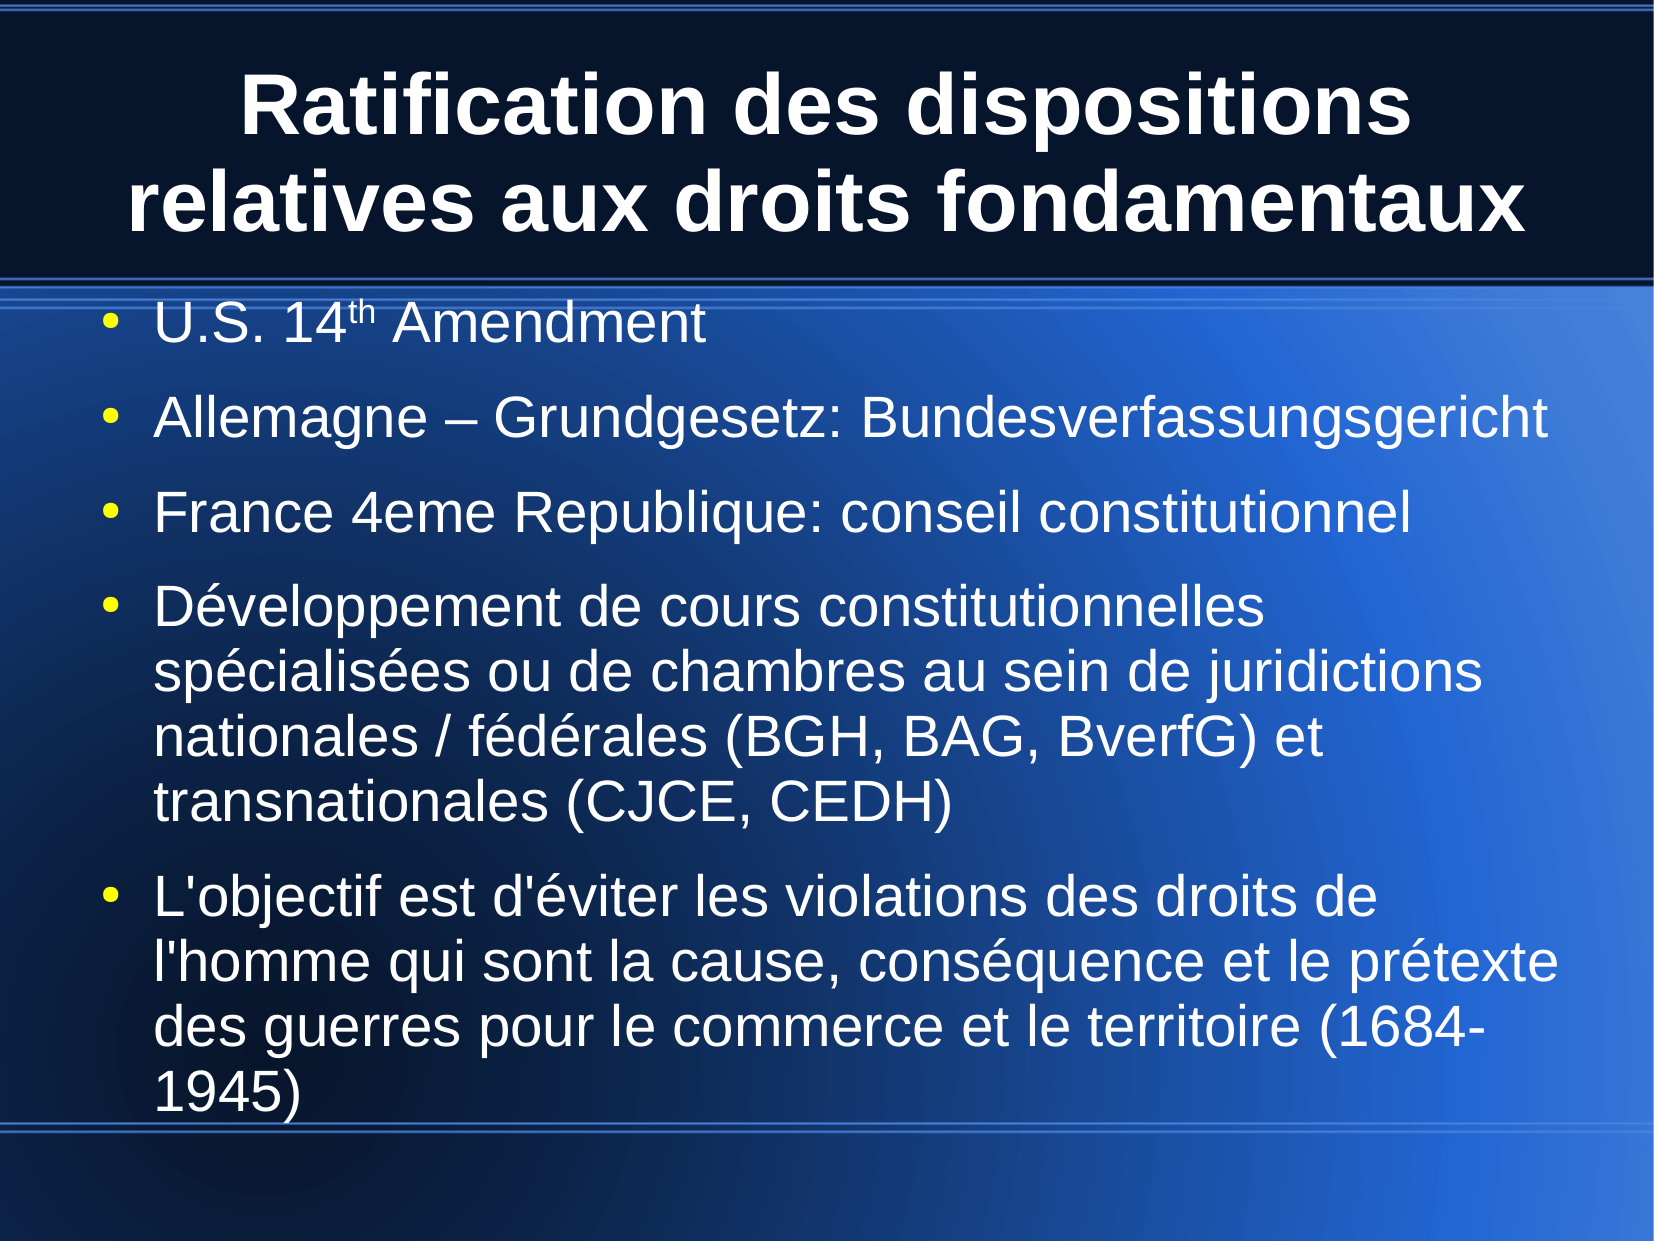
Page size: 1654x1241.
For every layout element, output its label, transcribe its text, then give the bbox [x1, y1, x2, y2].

list U.S. 14th Amendment Allemagne – Grundgesetz: Bundesverfassungsgericht France 4eme Republique: conseil constitutionnel Développement de cours constitutionnelles spécialisées ou de chambres au sein de juridictions nationales / fédérales (BGH, BAG, BverfG) et transnationales (CJCE, CEDH) L'objectif est d'éviter les violations des droits de l'homme qui sont la cause, conséquence et le prétexte des guerres pour le commerce et le territoire (1684-1945) [82, 290, 1571, 1234]
title Ratification des dispositions relatives aux droits fondamentaux [82, 49, 1571, 257]
picture [0, 0, 1654, 1241]
